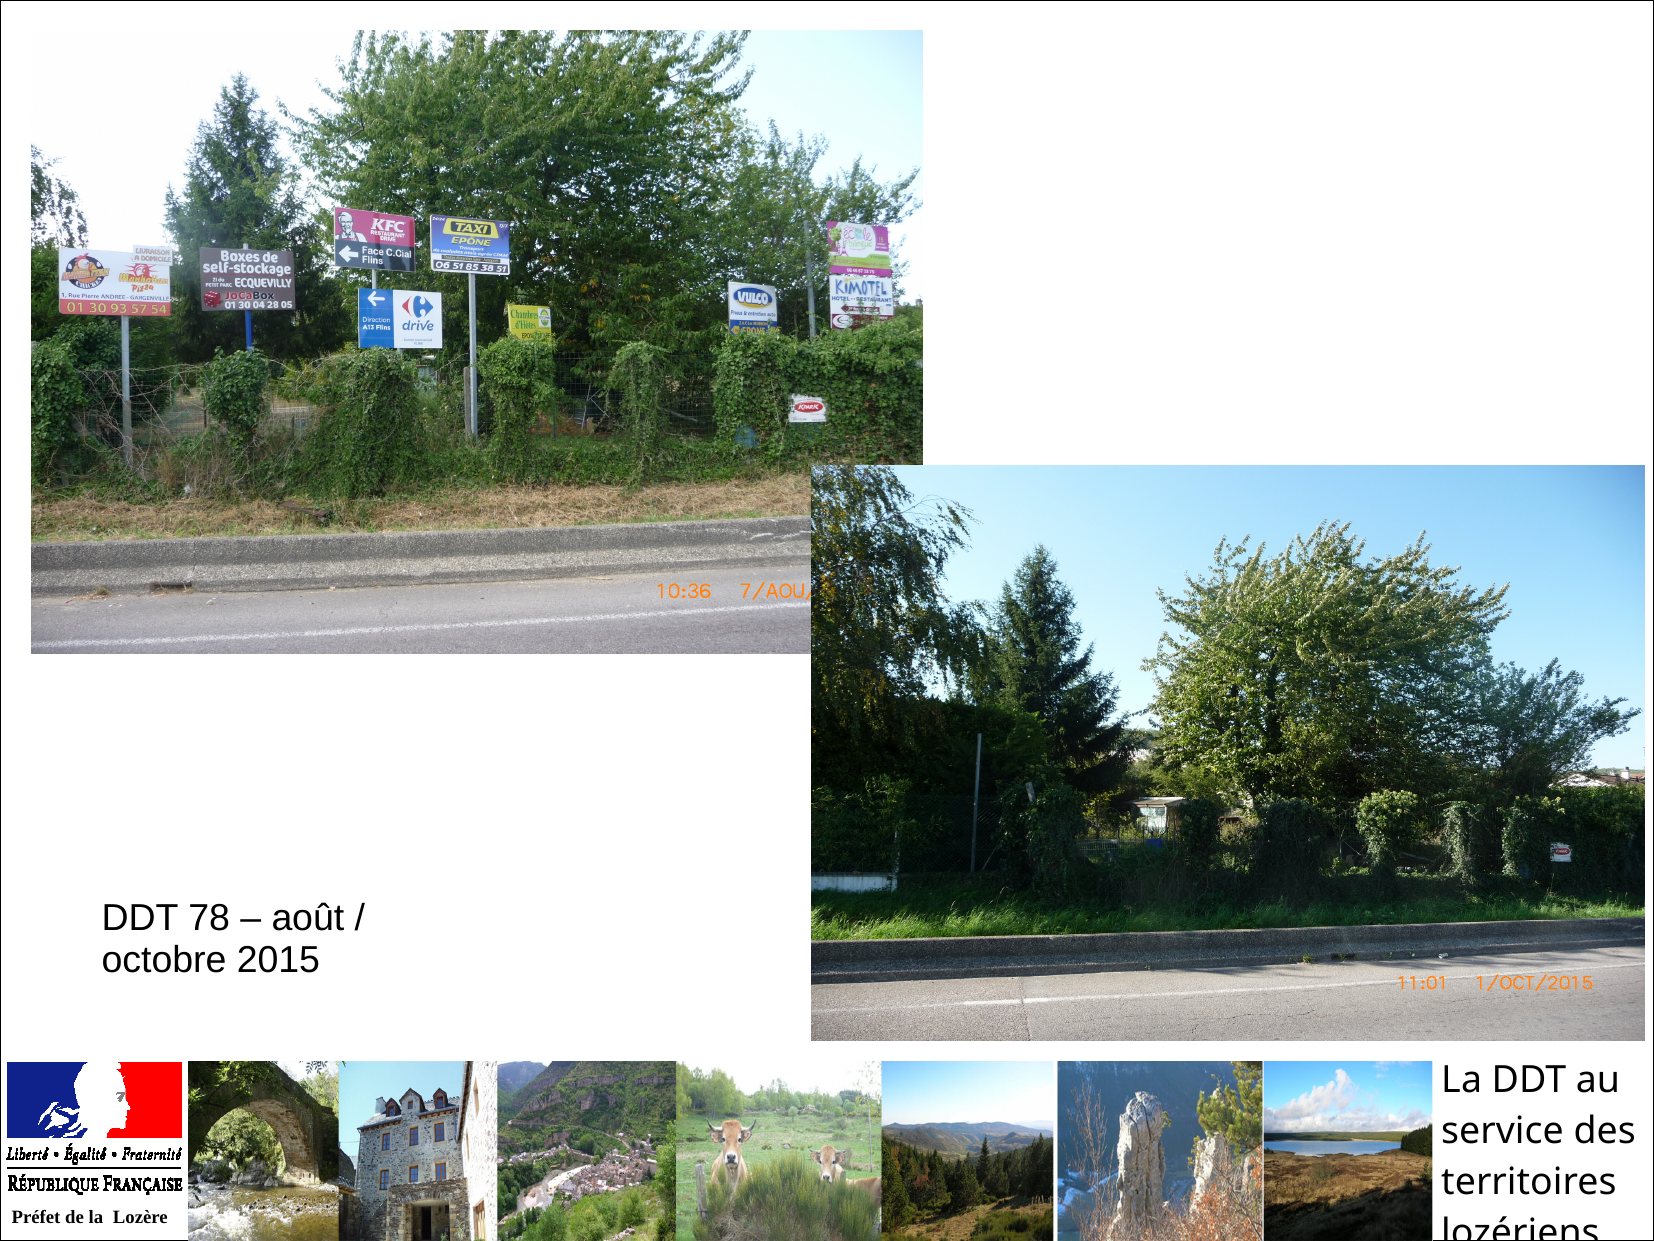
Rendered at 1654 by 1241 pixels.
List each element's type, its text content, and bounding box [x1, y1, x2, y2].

picture [31, 30, 1645, 1041]
picture [188, 1061, 1433, 1241]
text_box DDT 78 – août / octobre 2015 [86, 889, 508, 989]
picture [6, 1059, 183, 1195]
